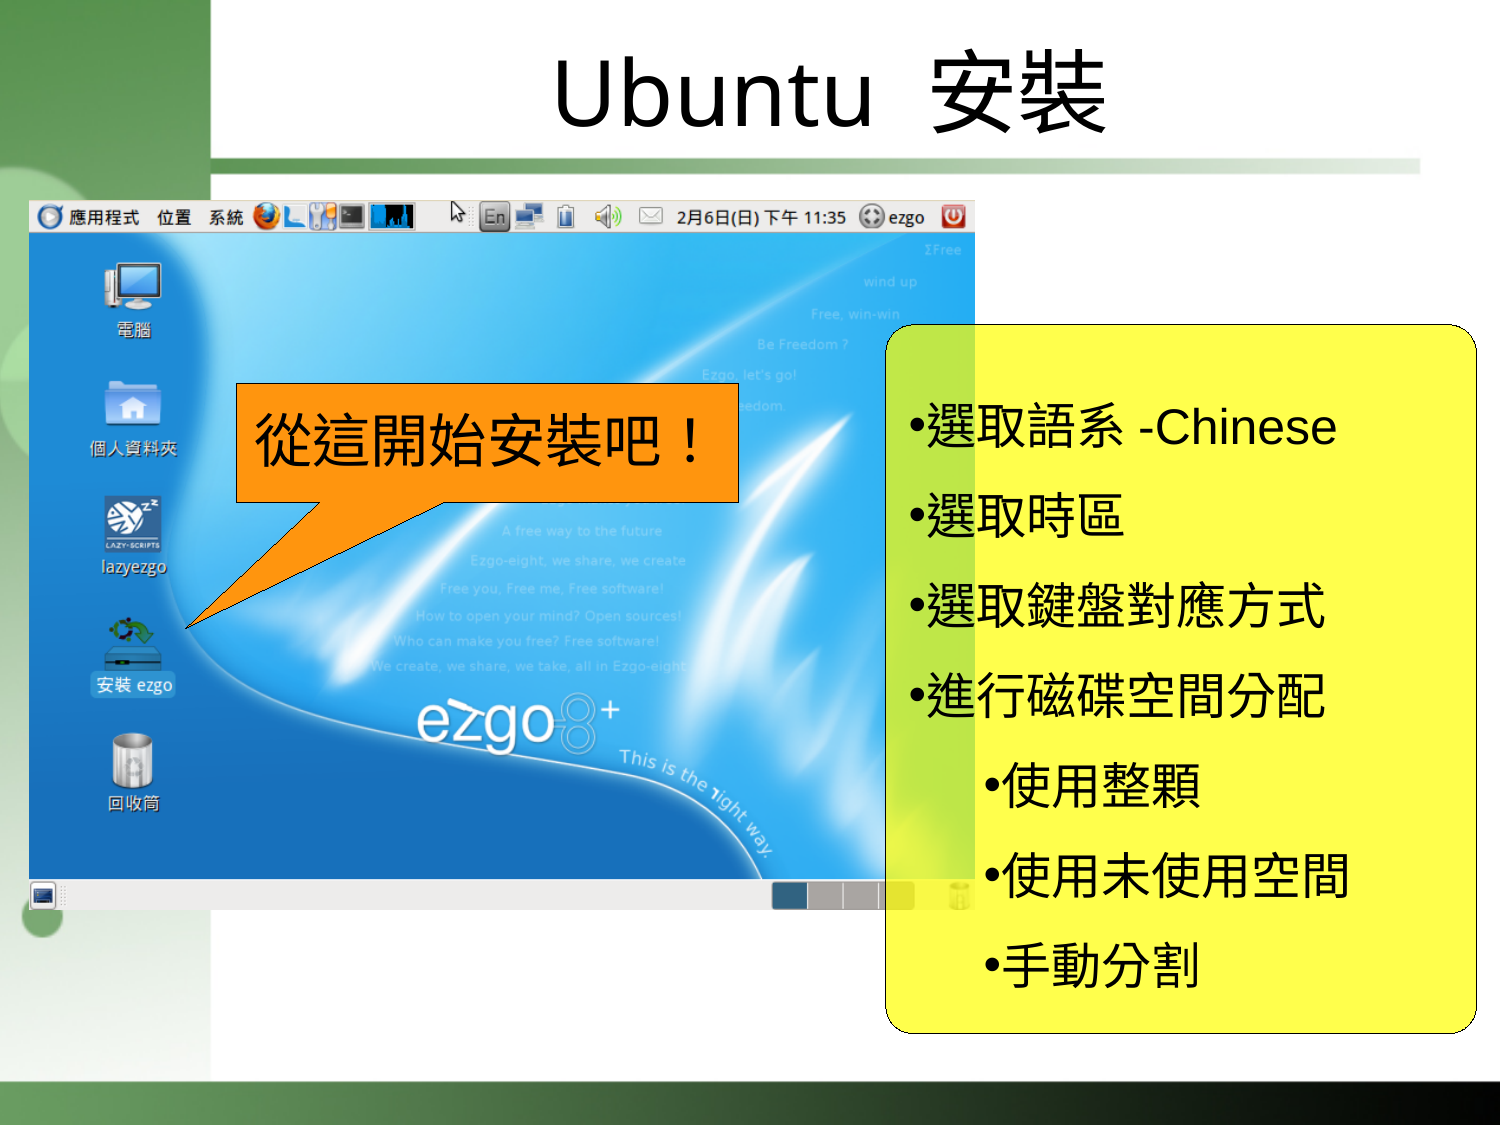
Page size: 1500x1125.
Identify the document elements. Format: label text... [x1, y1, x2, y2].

picture [0, 0, 1500, 1125]
title Ubuntu 安裝 [214, 29, 1447, 161]
text_box 選取語系-Chinese 選取時區 選取鍵盤對應方式 進行磁碟空間分配 使用整顆 使用未使用空間 手動分割 [885, 324, 1477, 1034]
text_box 從這開始安裝吧！ [185, 383, 739, 629]
